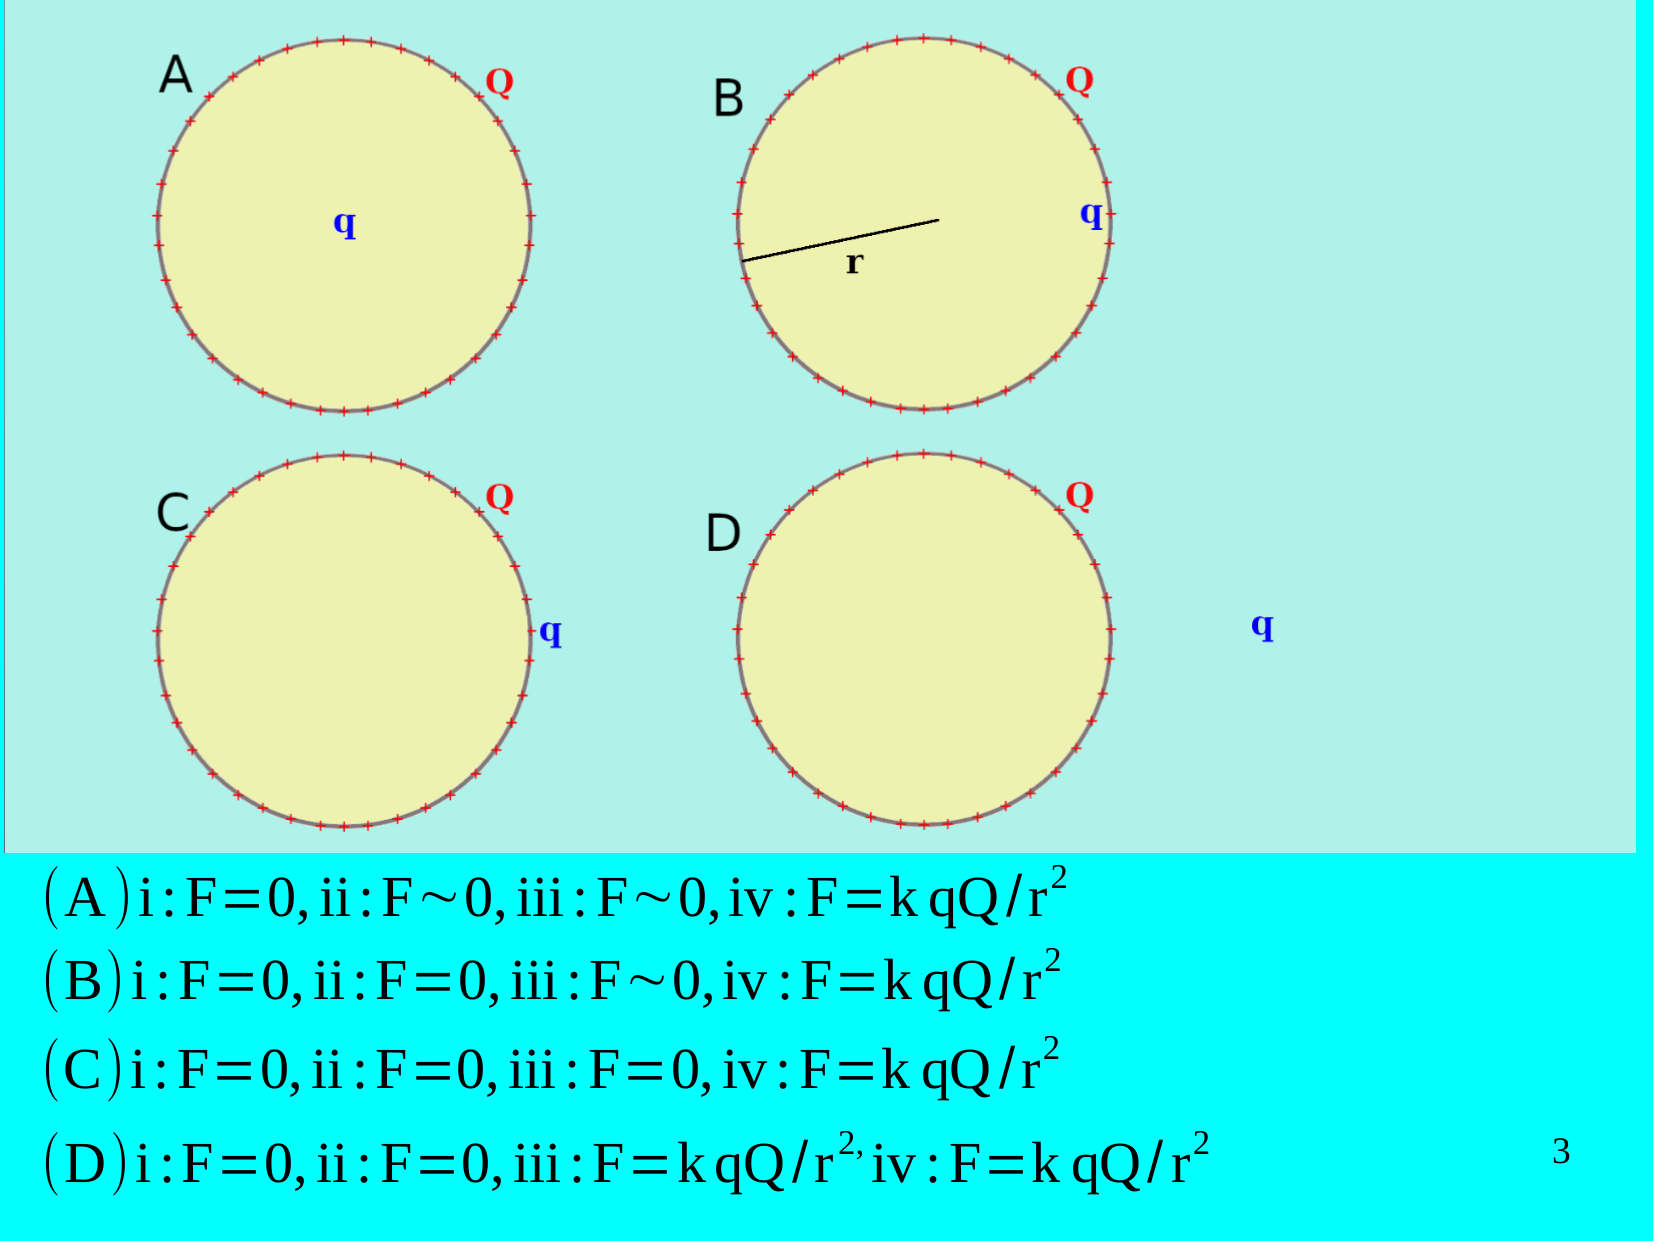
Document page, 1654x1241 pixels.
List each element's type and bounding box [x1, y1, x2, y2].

chart [35, 1123, 1217, 1201]
picture [0, 0, 1654, 1241]
chart [35, 857, 1075, 935]
chart [35, 940, 1068, 1017]
chart [35, 1028, 1067, 1106]
